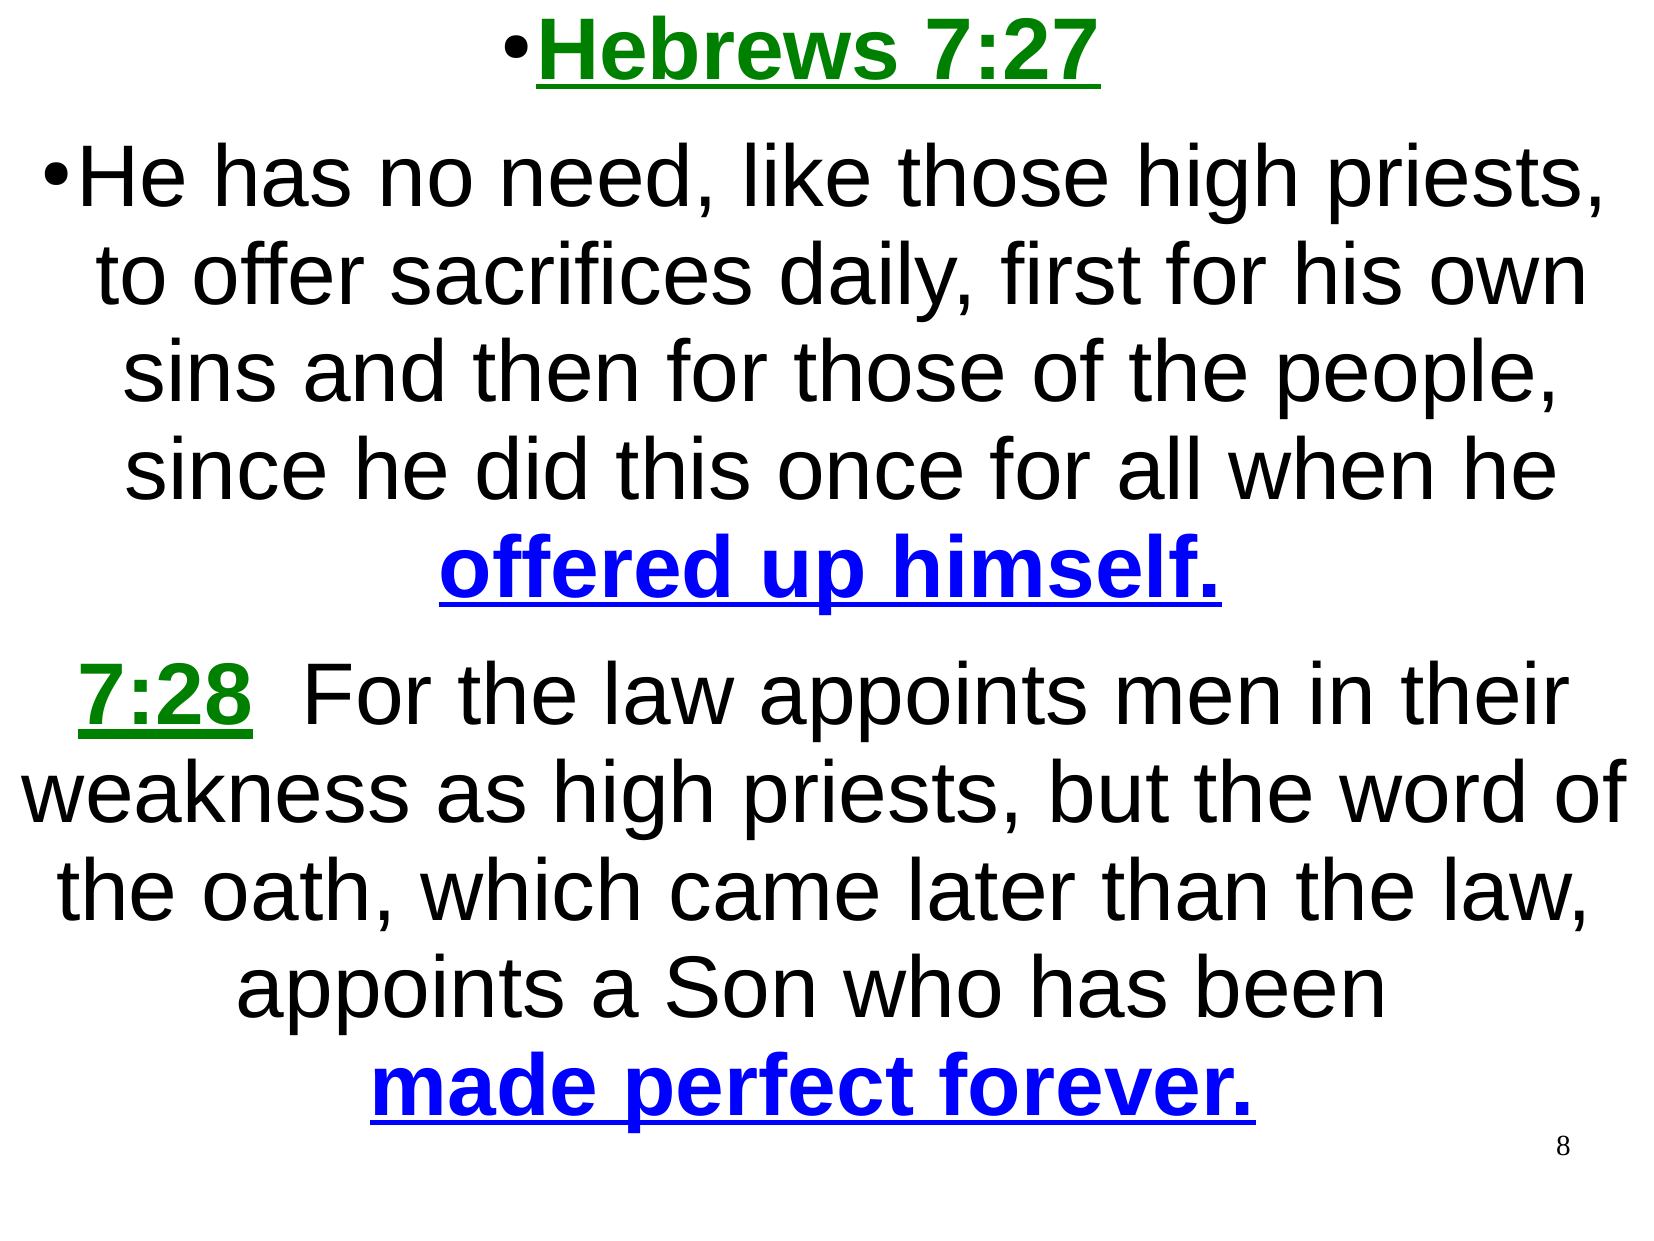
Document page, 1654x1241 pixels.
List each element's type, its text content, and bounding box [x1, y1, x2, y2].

list Hebrews 7:27 He has no need, like those high priests, to offer sacrifices daily, first for his own sins and then for those of the people, since he did this once for all when he offered up himself. 7:28 For the law appoints men in their weakness as high priests, but the word of the oath, which came later than the law, appoints a Son who has been made perfect forever. [0, 0, 1651, 1238]
